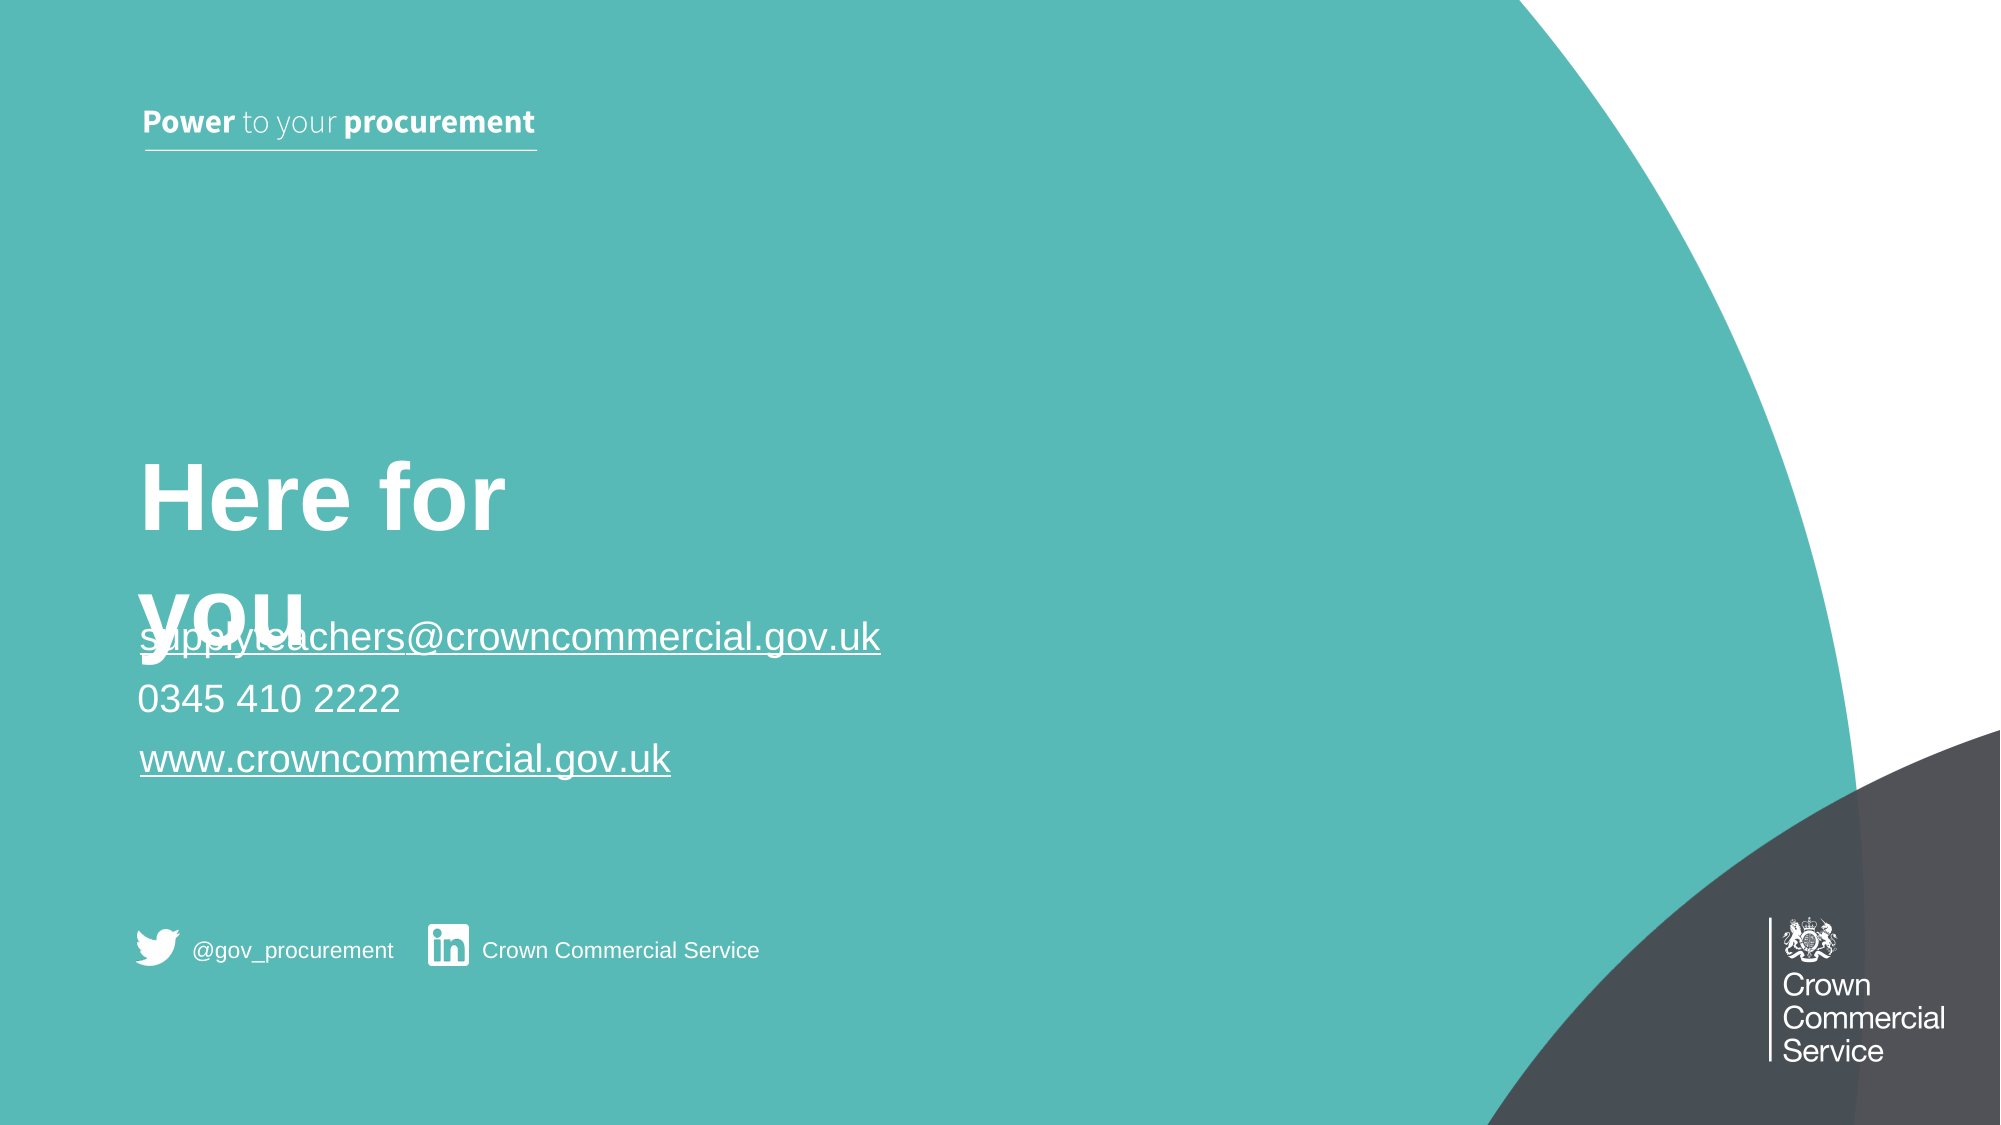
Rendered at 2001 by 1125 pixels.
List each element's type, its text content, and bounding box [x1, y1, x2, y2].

text_box @gov_procurement [189, 935, 397, 961]
text_box supplyteachers@crowncommercial.gov.uk 0345 410 2222 www.crowncommercial.gov.uk [137, 596, 947, 783]
picture [0, 0, 2000, 1125]
text_box Crown Commercial Service [480, 935, 764, 961]
title Here for you [137, 434, 785, 556]
